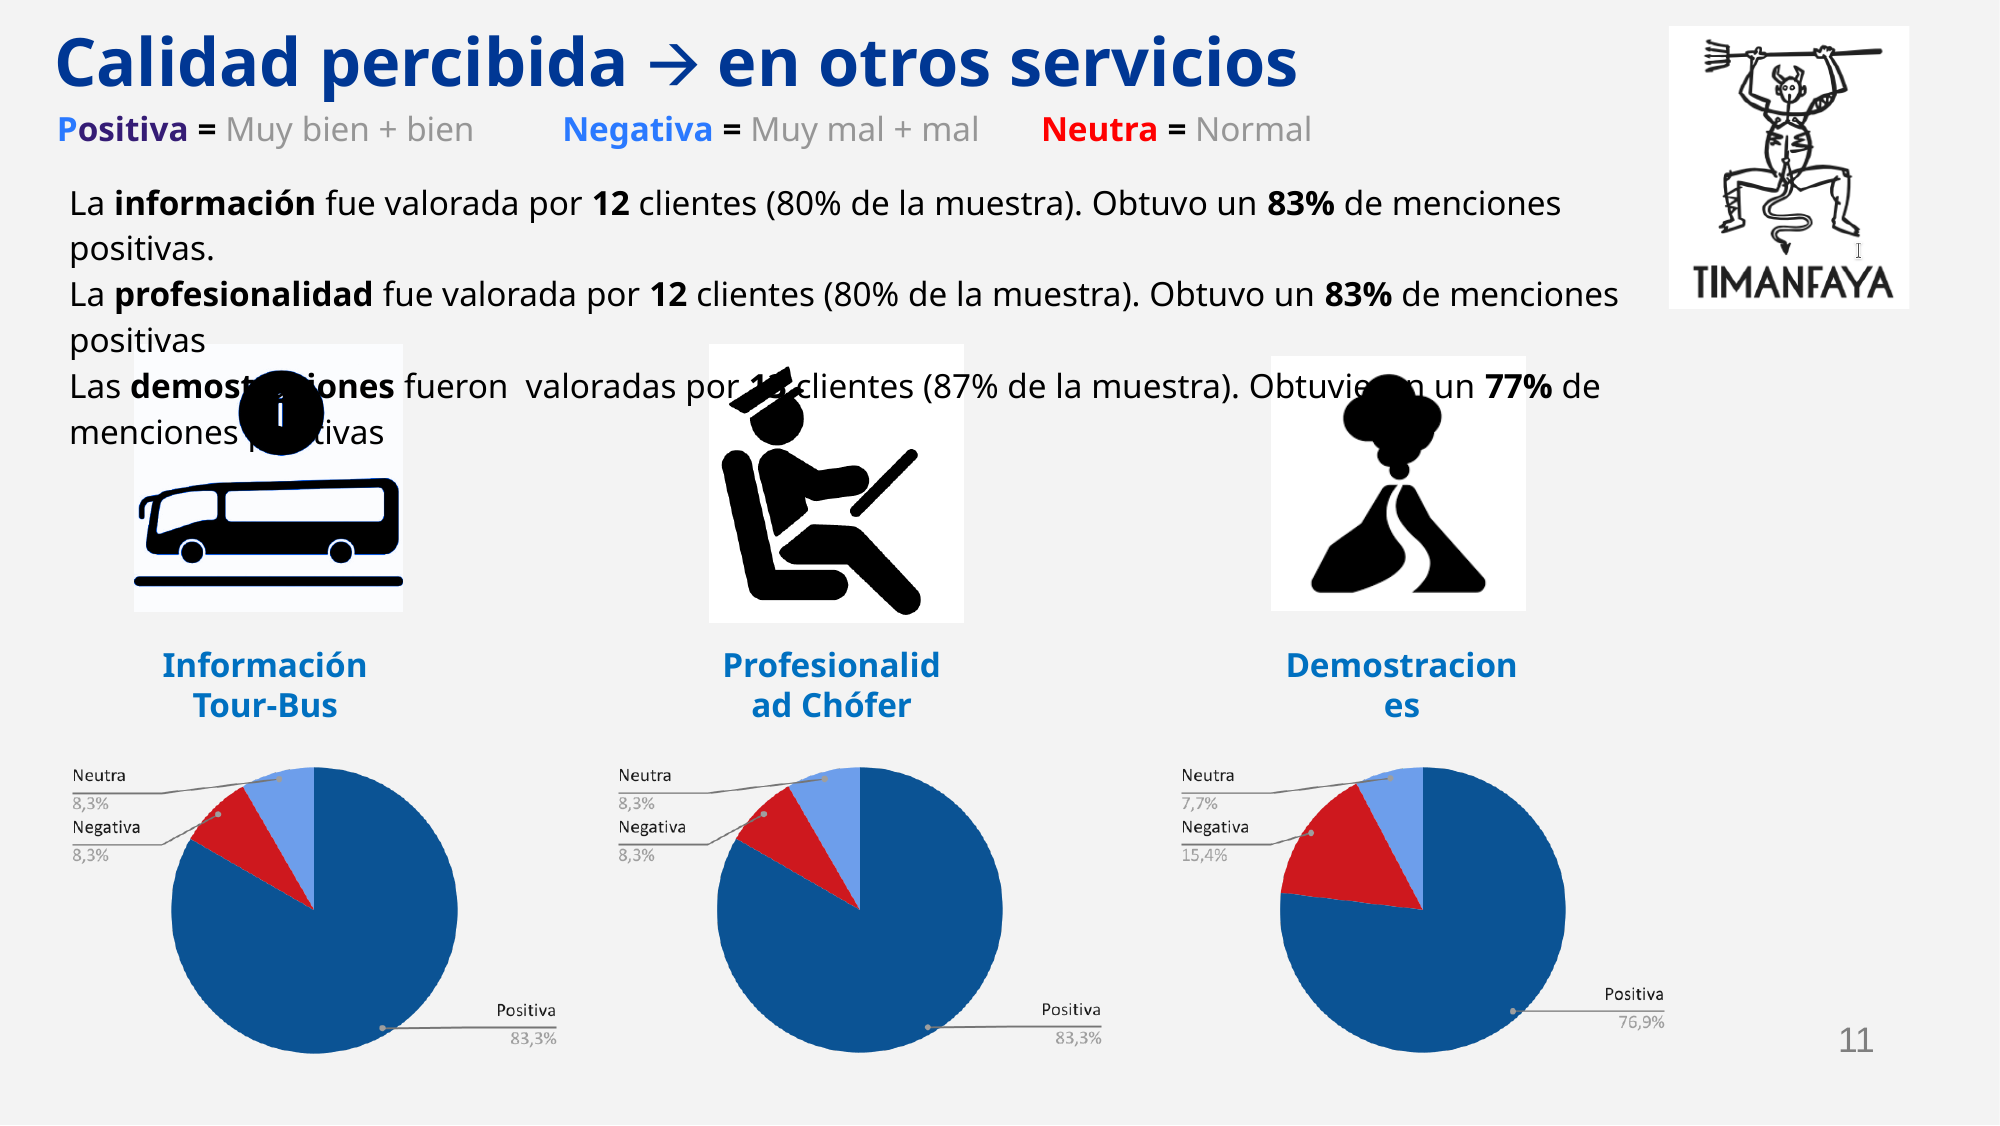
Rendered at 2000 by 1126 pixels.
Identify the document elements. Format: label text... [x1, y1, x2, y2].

picture [709, 344, 964, 623]
picture [176, 344, 184, 350]
picture [134, 344, 403, 612]
text_box Positiva = Muy bien + bien Negativa = Muy mal + mal Neutra = Normal [56, 100, 1402, 157]
text_box La información fue valorada por 12 clientes (80% de la muestra). Obtuvo un 83% de menciones positivas. La profesionalidad fue valorada por 12 clientes (80% de la muestra). Obtuvo un 83% de menciones positivas Las demostraciones fueron valoradas por 13 clientes (87% de la muestra). Obtuvieron un 77% de menciones positivas [54, 160, 1669, 315]
picture [137, 384, 144, 394]
text_box Demostraciones [1268, 636, 1536, 733]
text_box Información Tour-Bus [134, 636, 396, 733]
picture [56, 751, 572, 1069]
picture [1165, 751, 1680, 1069]
picture [1271, 356, 1526, 611]
slide_number <number> [1680, 1008, 1894, 1069]
picture [710, 382, 720, 396]
picture [1668, 26, 1910, 309]
picture [602, 751, 1117, 1069]
text_box Calidad percibida 🡪 en otros servicios [54, 0, 1374, 120]
text_box Profesionalidad Chófer [703, 636, 961, 733]
